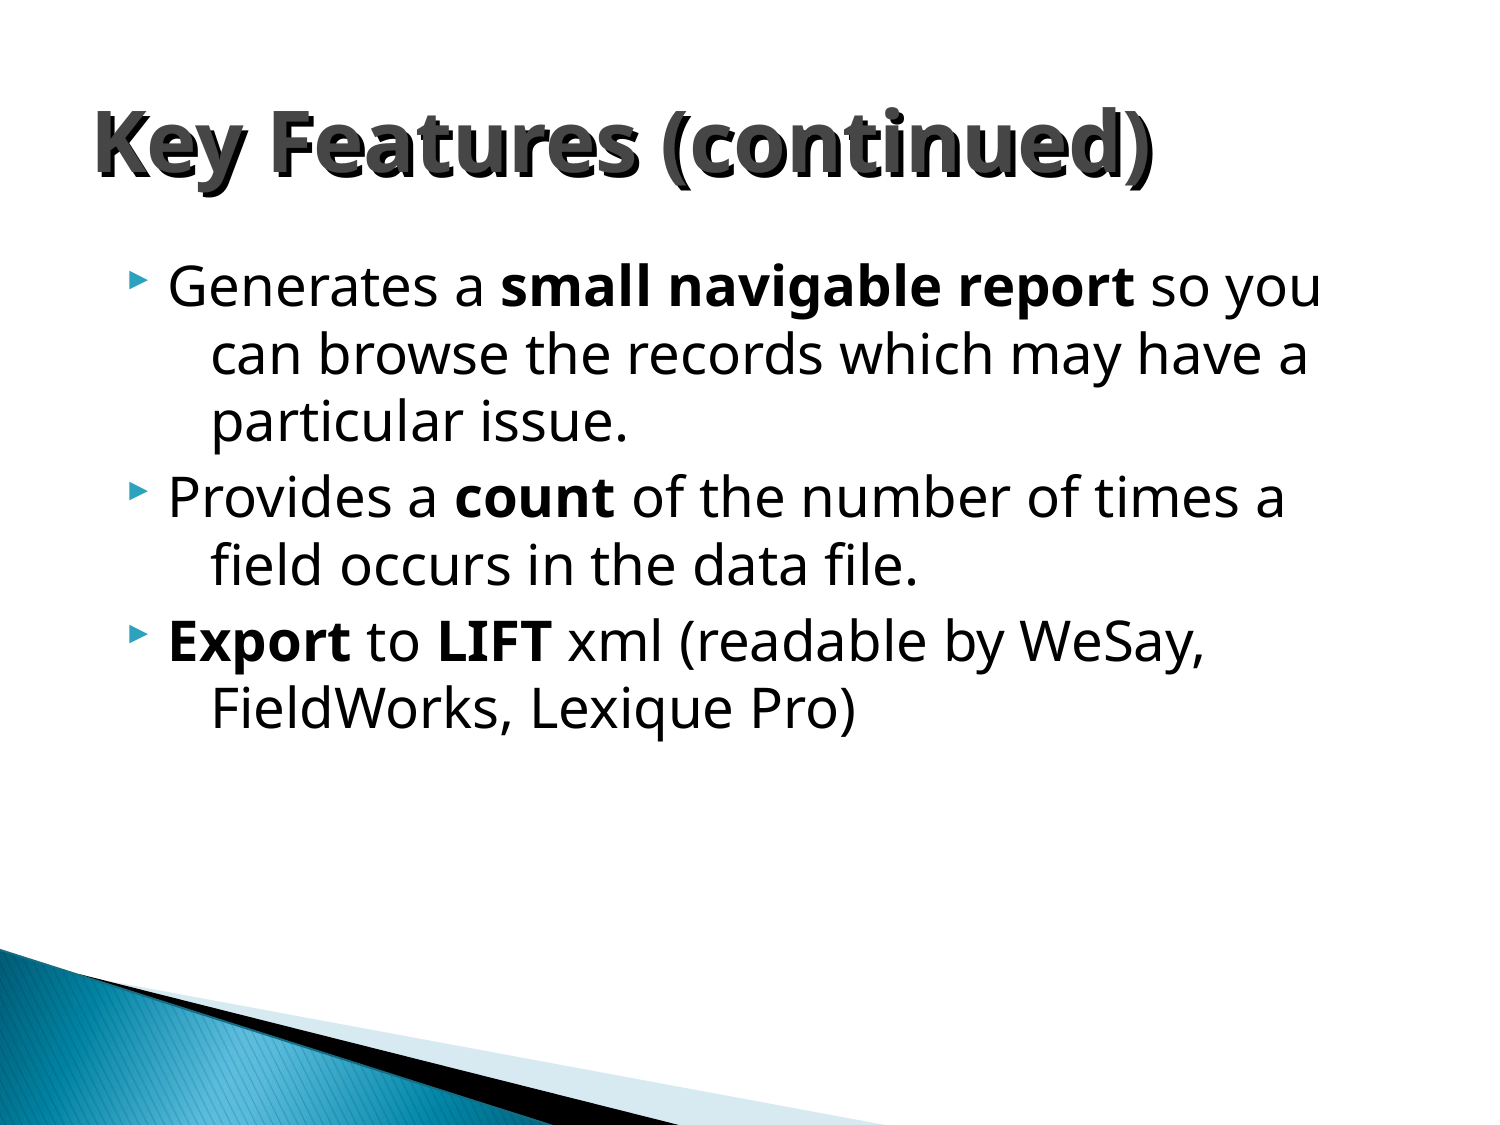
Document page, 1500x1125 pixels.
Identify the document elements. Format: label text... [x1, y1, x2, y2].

list Generates a small navigable report so you can browse the records which may have a particular issue. Provides a count of the number of times a field occurs in the data file. Export to LIFT xml (readable by WeSay, FieldWorks, Lexique Pro) [75, 243, 1426, 986]
picture [69, 992, 411, 1125]
title Key Features (continued) [75, 45, 1426, 233]
